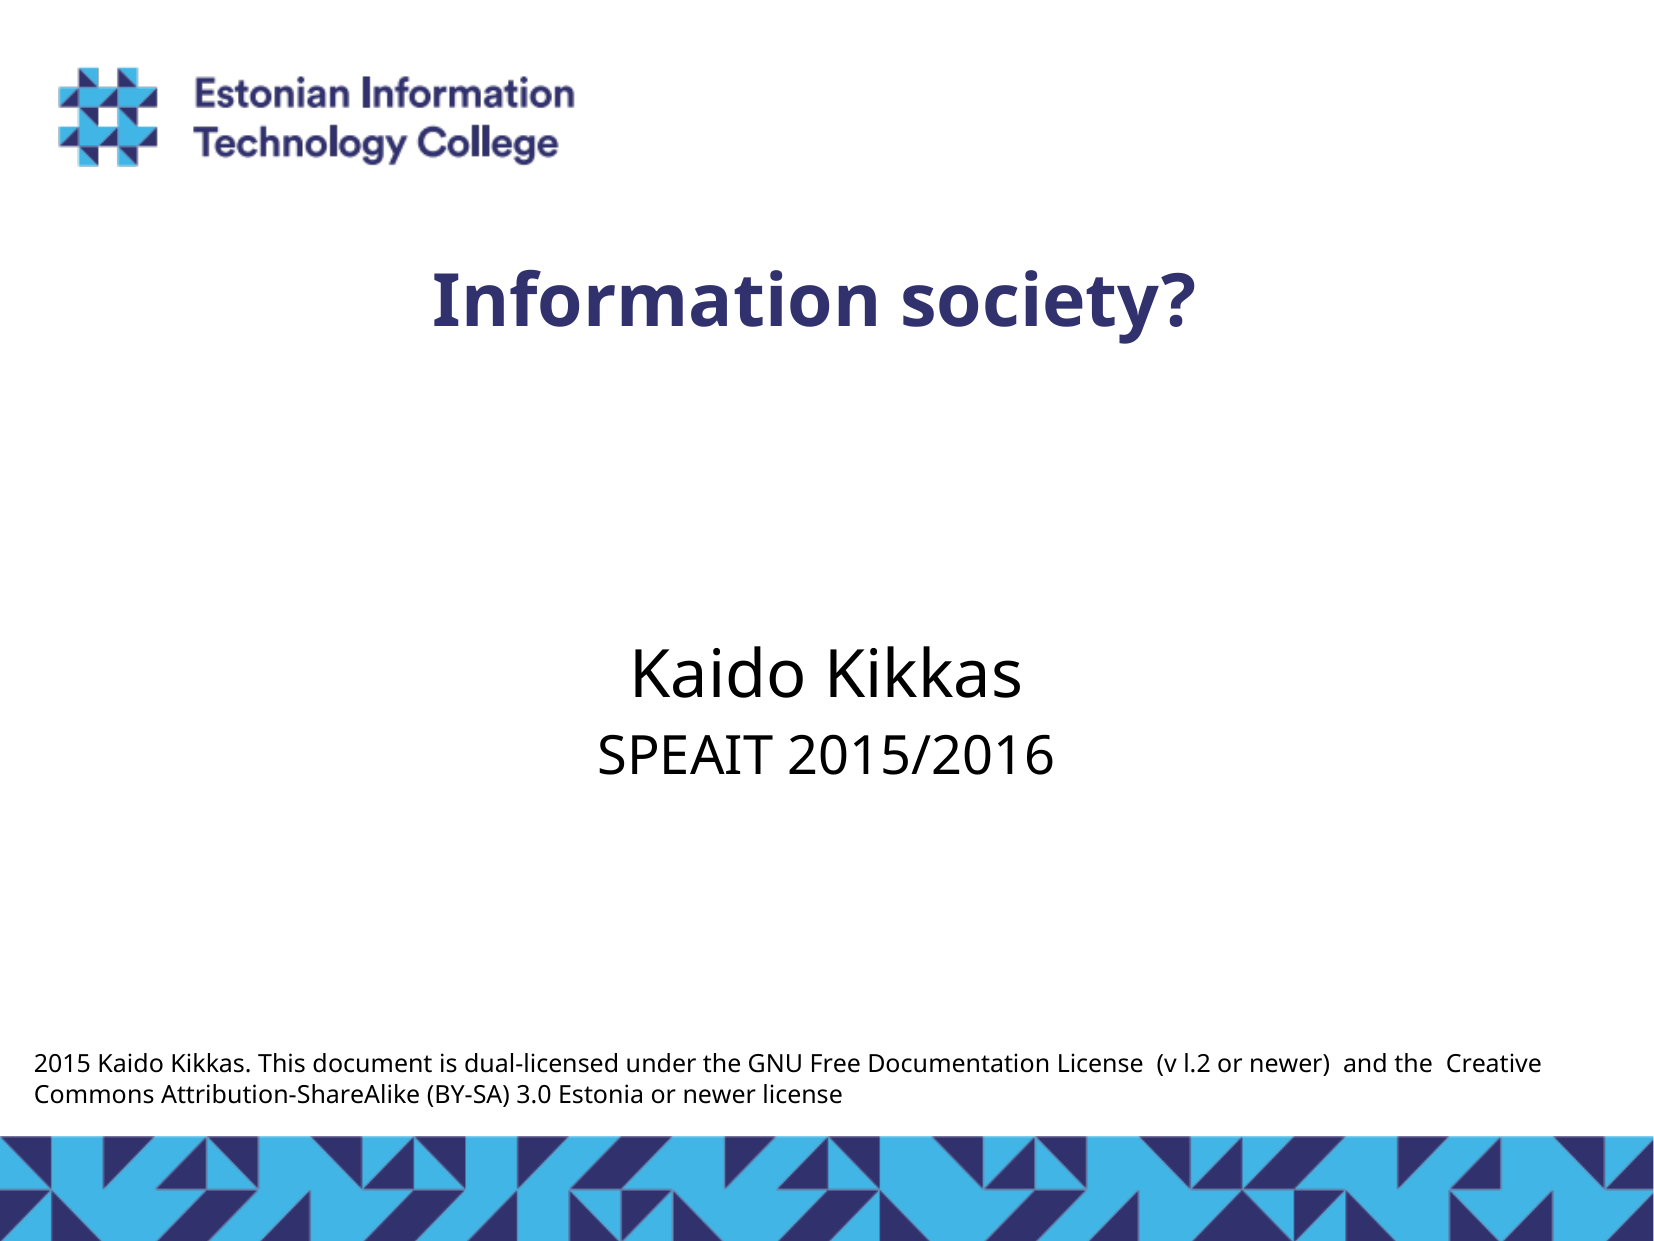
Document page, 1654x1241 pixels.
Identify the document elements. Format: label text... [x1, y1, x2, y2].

subtitle Kaido Kikkas SPEAIT 2015/2016 [82, 507, 1571, 910]
title Information society? [70, 194, 1560, 402]
text_box 2015 Kaido Kikkas. This document is dual-licensed under the GNU Free Documentation License (v l.2 or newer) and the Creative Commons Attribution-ShareAlike (BY-SA) 3.0 Estonia or newer license [19, 1039, 1607, 1119]
